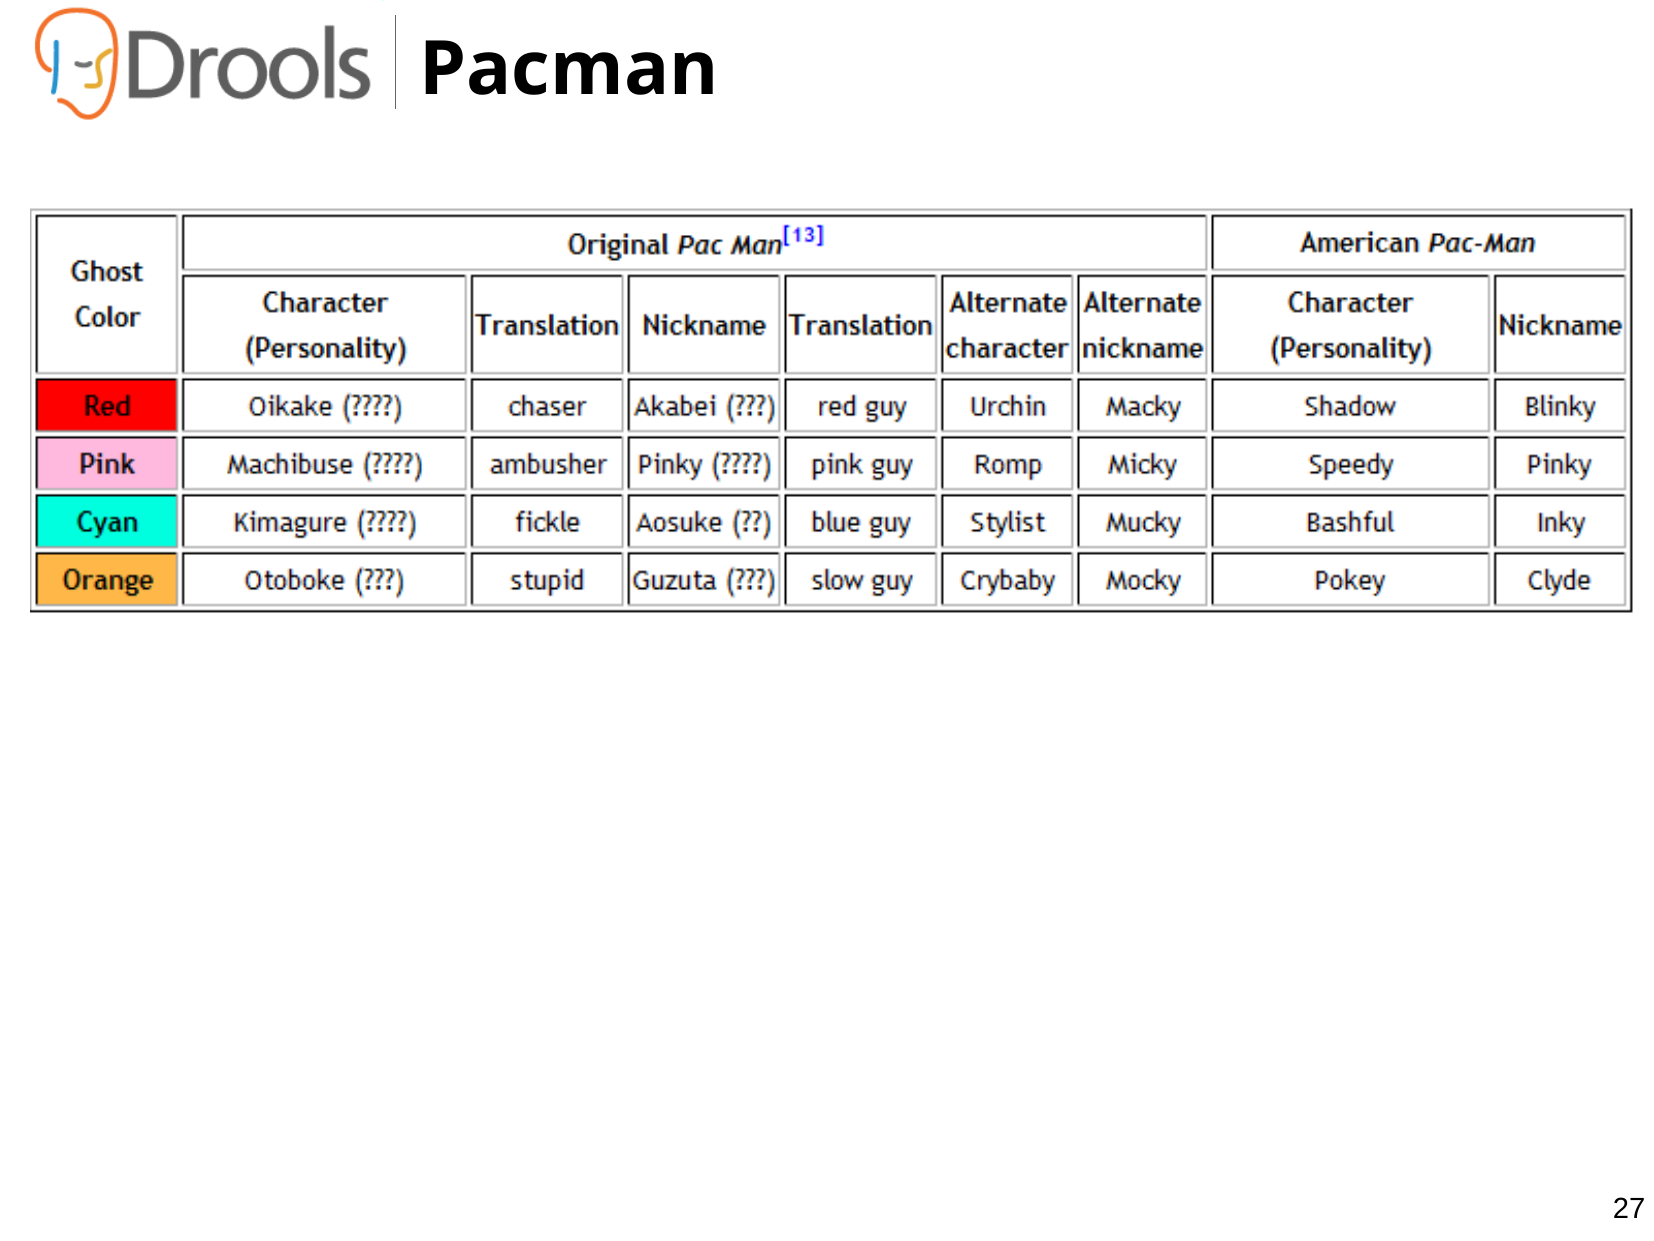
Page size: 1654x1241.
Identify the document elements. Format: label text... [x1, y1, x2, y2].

picture [30, 205, 1637, 617]
picture [29, 0, 384, 126]
title Pacman [419, 12, 1630, 118]
